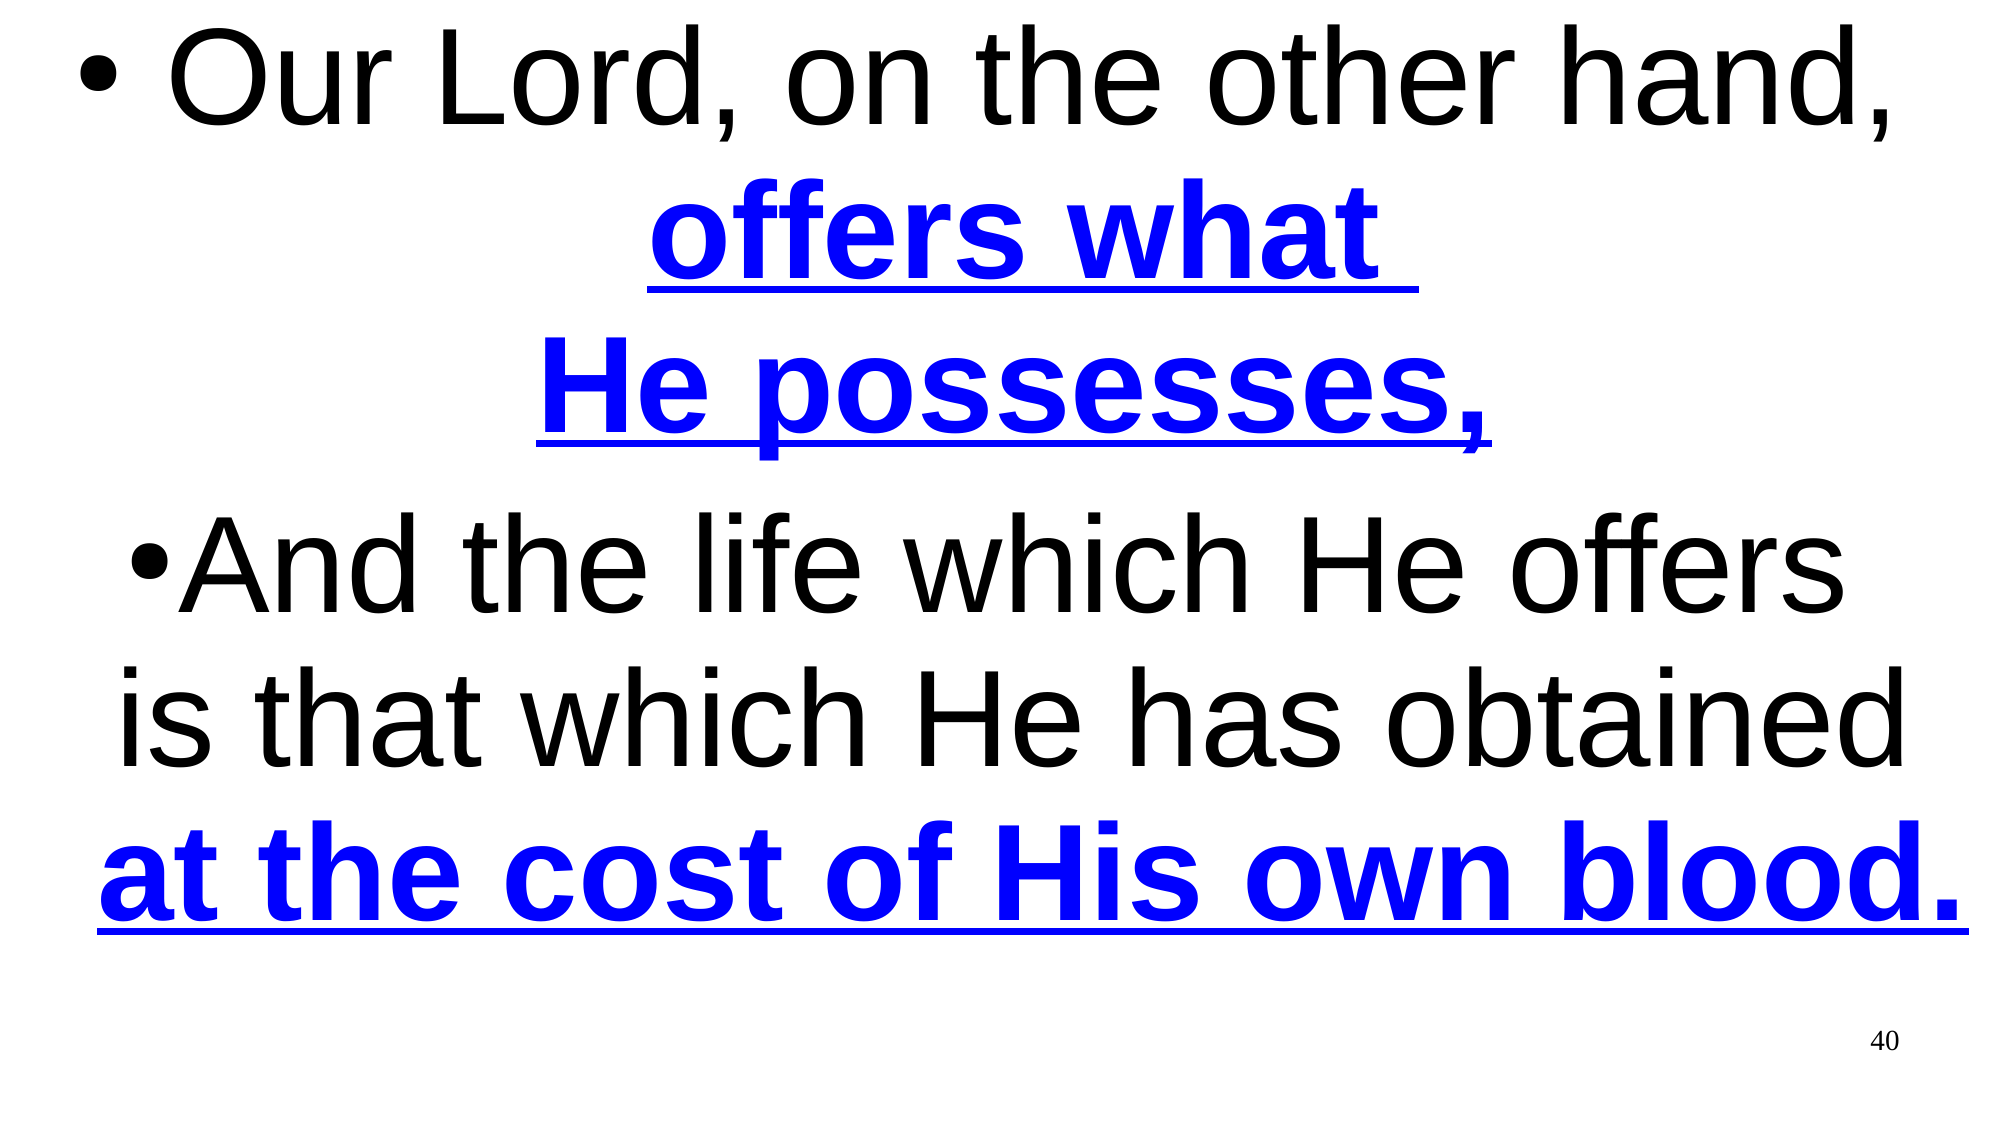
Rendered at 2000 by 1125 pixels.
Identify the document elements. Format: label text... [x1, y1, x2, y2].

list Our Lord, on the other hand, offers what He possesses, And the life which He offers is that which He has obtained at the cost of His own blood. [0, 0, 1996, 1123]
